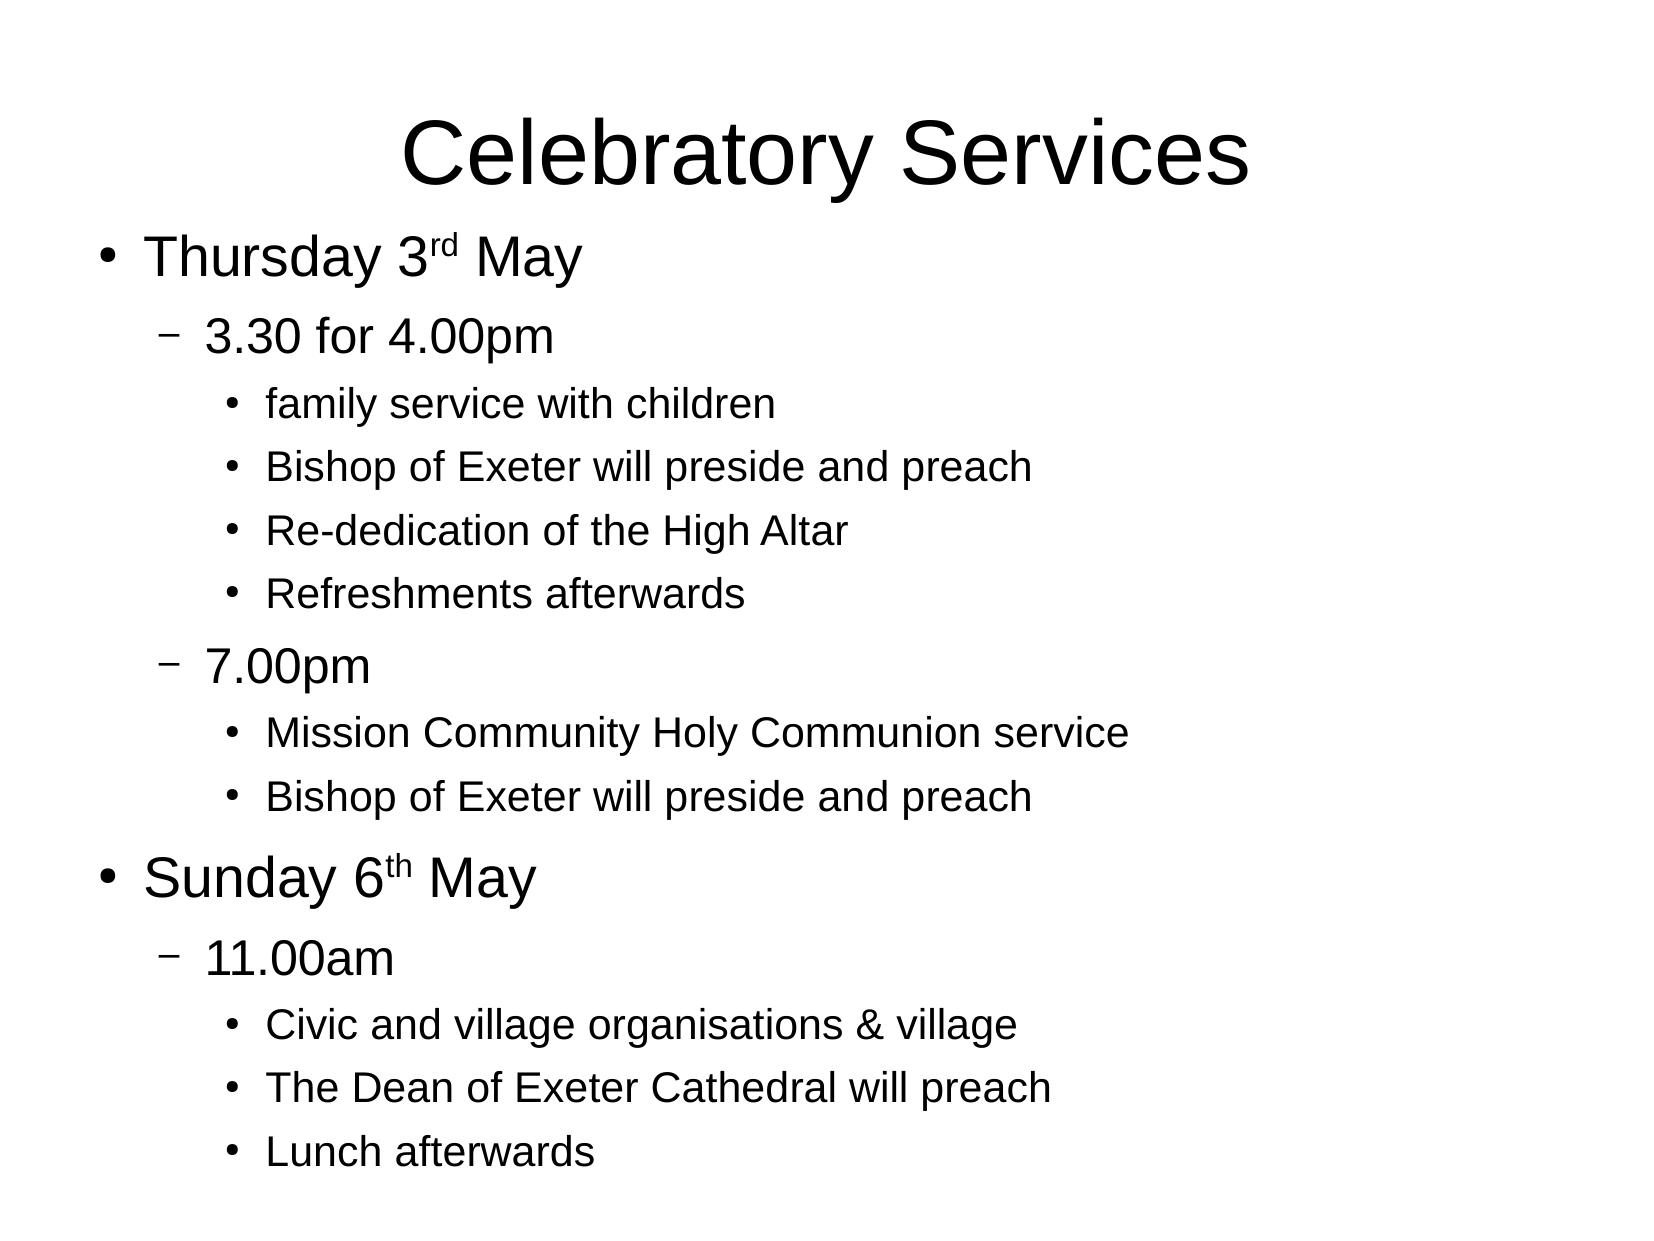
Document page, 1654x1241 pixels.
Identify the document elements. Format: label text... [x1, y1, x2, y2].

list Thursday 3rd May 3.30 for 4.00pm family service with children Bishop of Exeter will preside and preach Re-dedication of the High Altar Refreshments afterwards 7.00pm Mission Community Holy Communion service Bishop of Exeter will preside and preach Sunday 6th May 11.00am Civic and village organisations & village The Dean of Exeter Cathedral will preach Lunch afterwards [82, 224, 1571, 1182]
title Celebratory Services [82, 49, 1571, 224]
